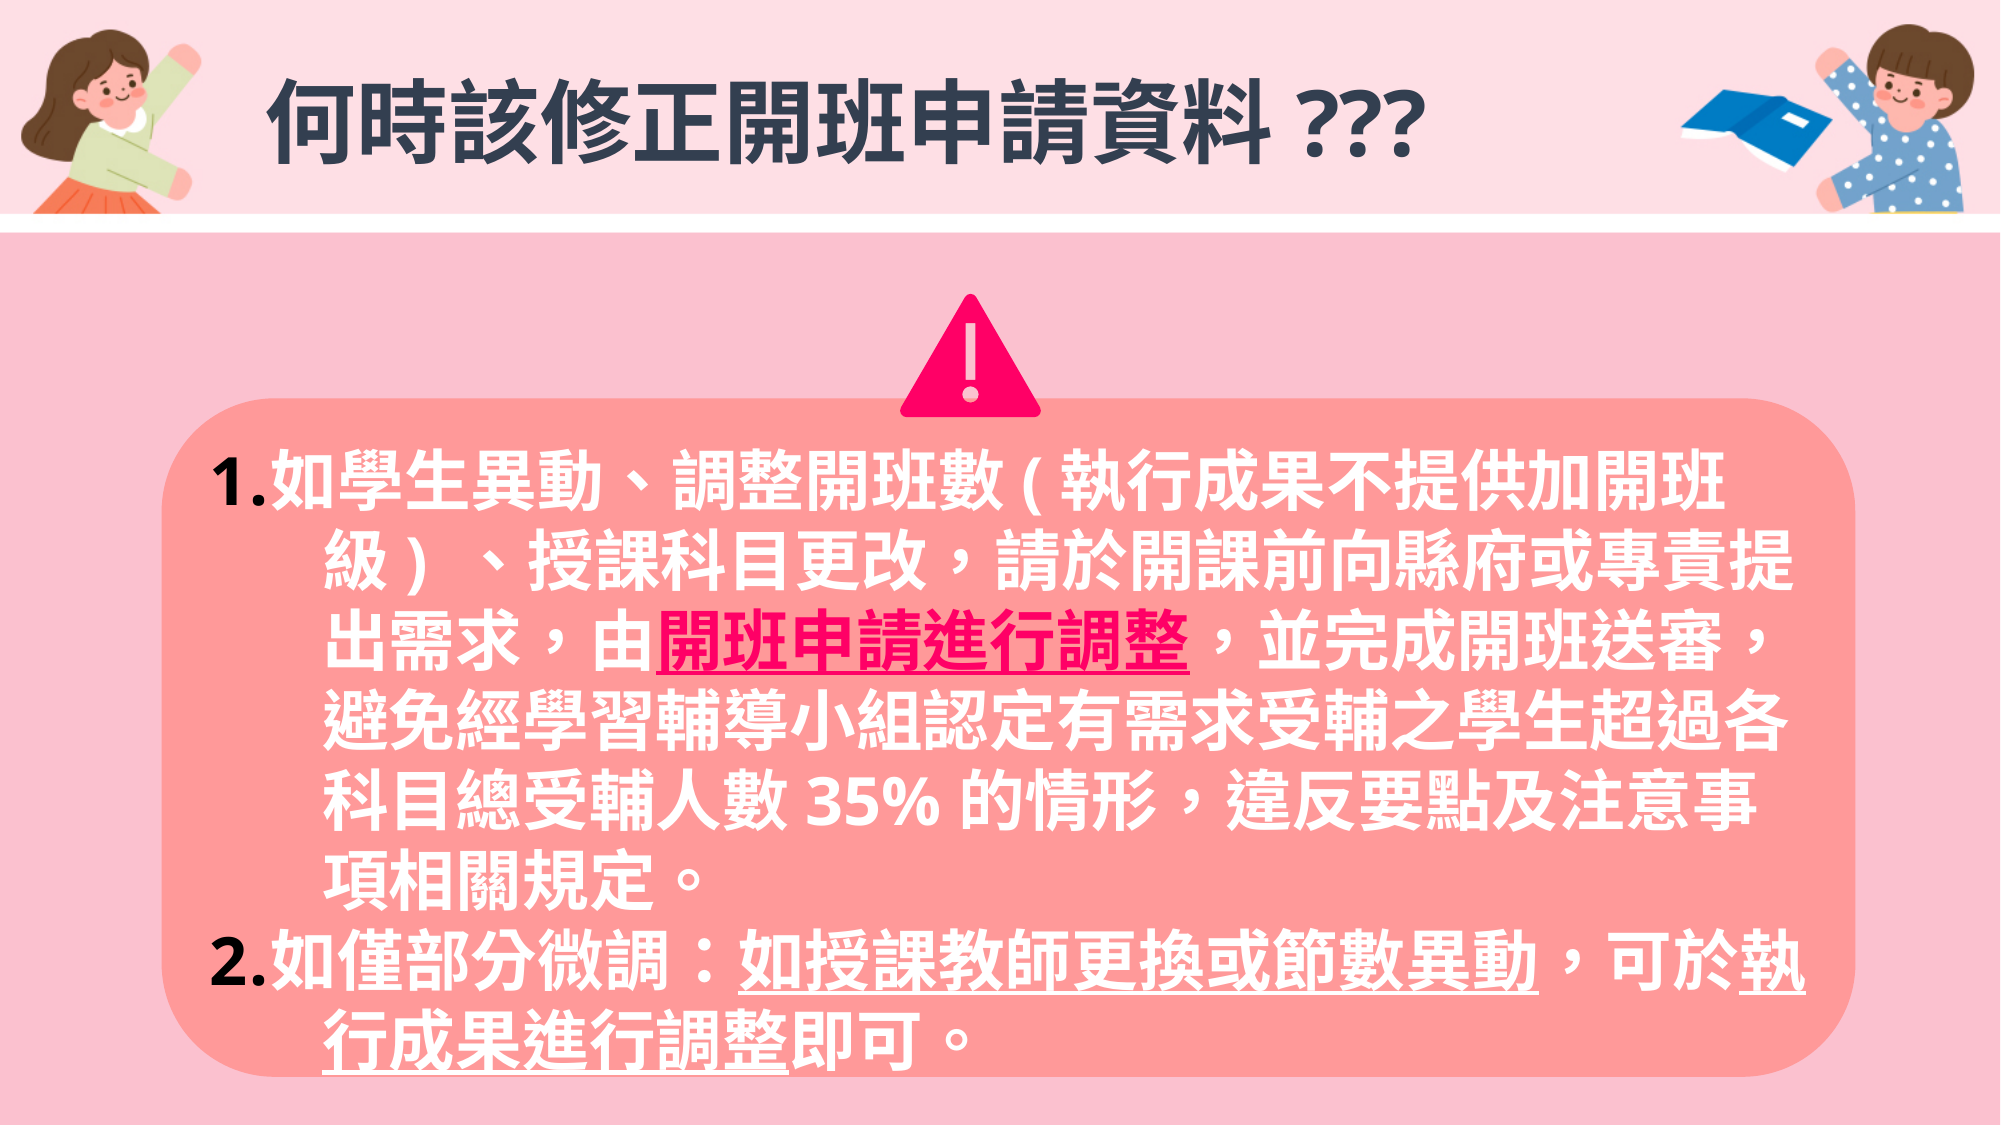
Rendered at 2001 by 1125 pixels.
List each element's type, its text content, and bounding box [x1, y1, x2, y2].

text_box 何時該修正開班申請資料??? [250, 58, 1443, 183]
picture [891, 276, 1050, 435]
text_box 如學生異動、調整開班數(執行成果不提供加開班級) 、授課科目更改，請於開課前向縣府或專責提出需求，由開班申請進行調整，並完成開班送審，避免經學習輔導小組認定有需求受輔之學生超過各科目總受輔人數35%的情形，違反要點及注意事項相關規定。 如僅部分微調：如授課教師更換或節數異動，可於執行成果進行調整即可。 [161, 398, 1856, 1077]
